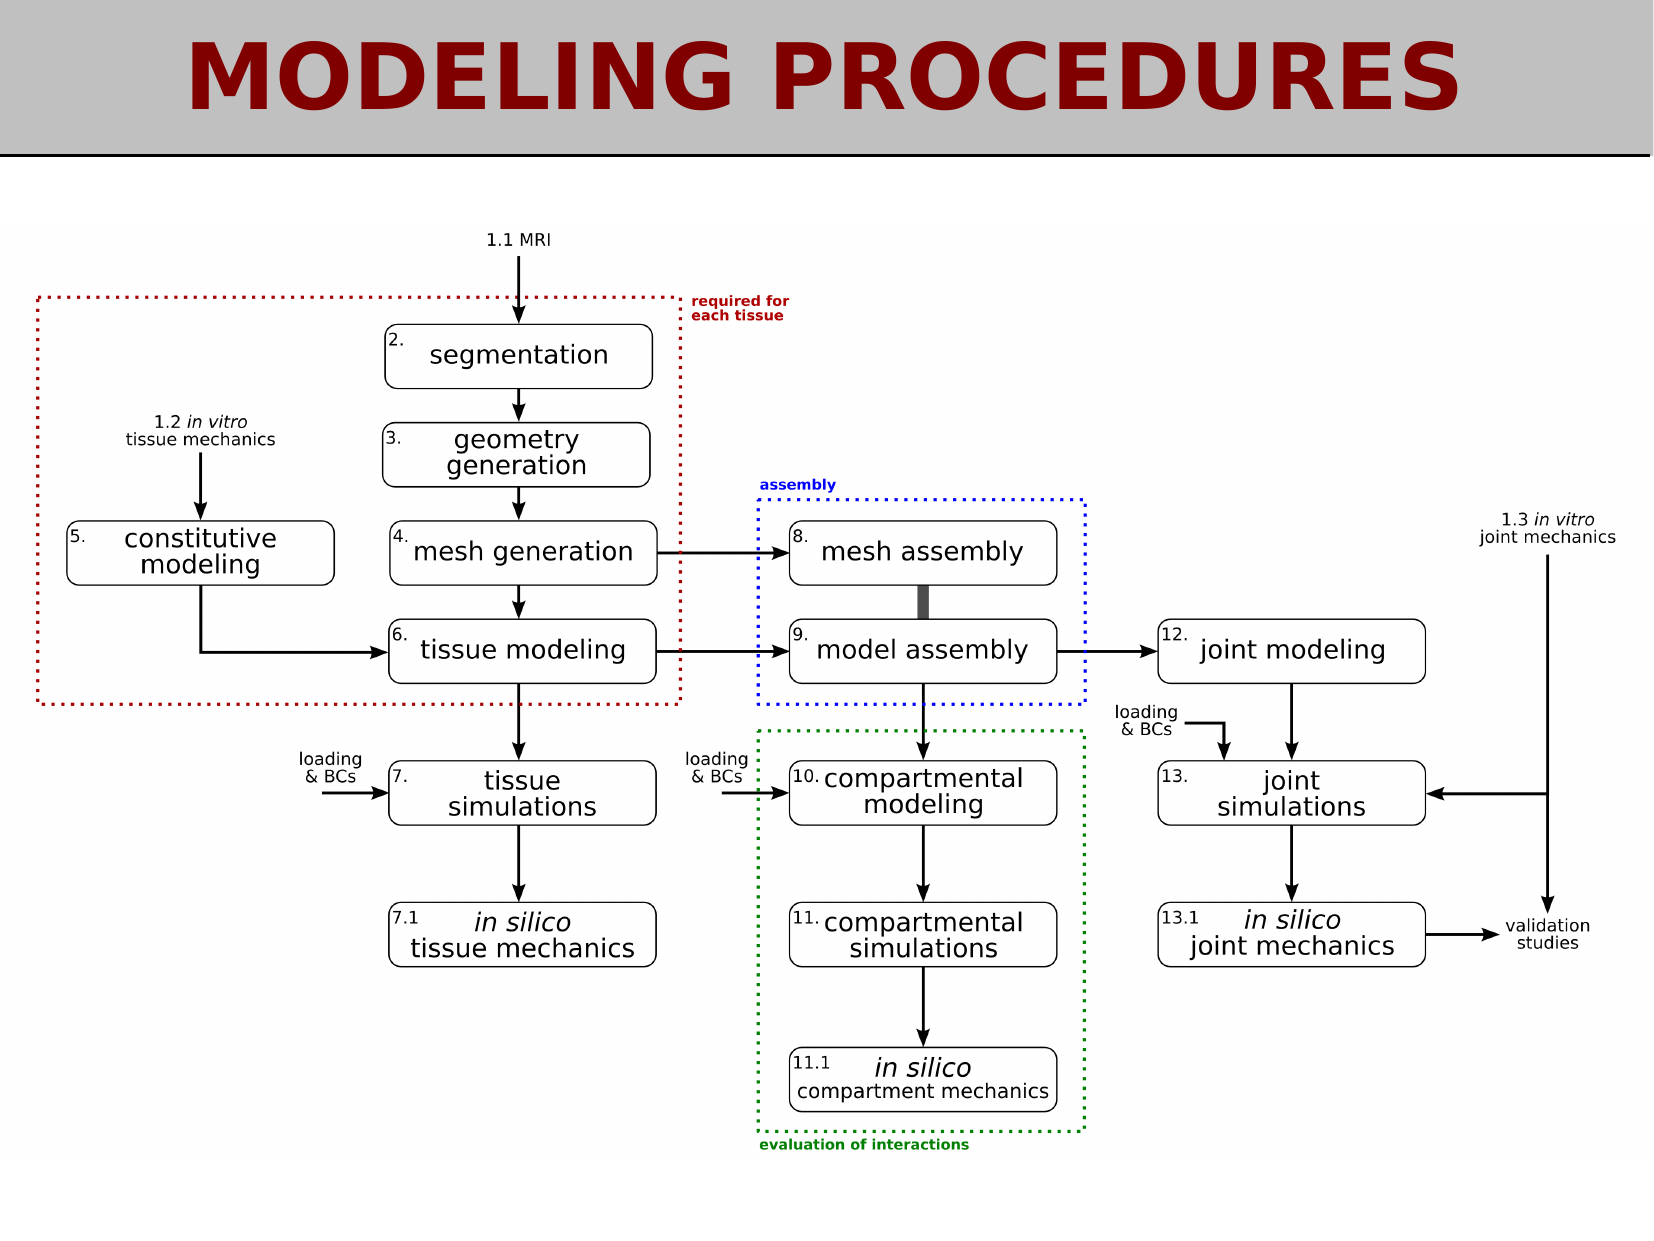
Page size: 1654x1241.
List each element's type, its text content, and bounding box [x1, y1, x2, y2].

picture [0, 224, 1654, 1158]
text_box [0, 0, 1654, 156]
text_box MODELING PROCEDURES [0, 24, 1651, 132]
